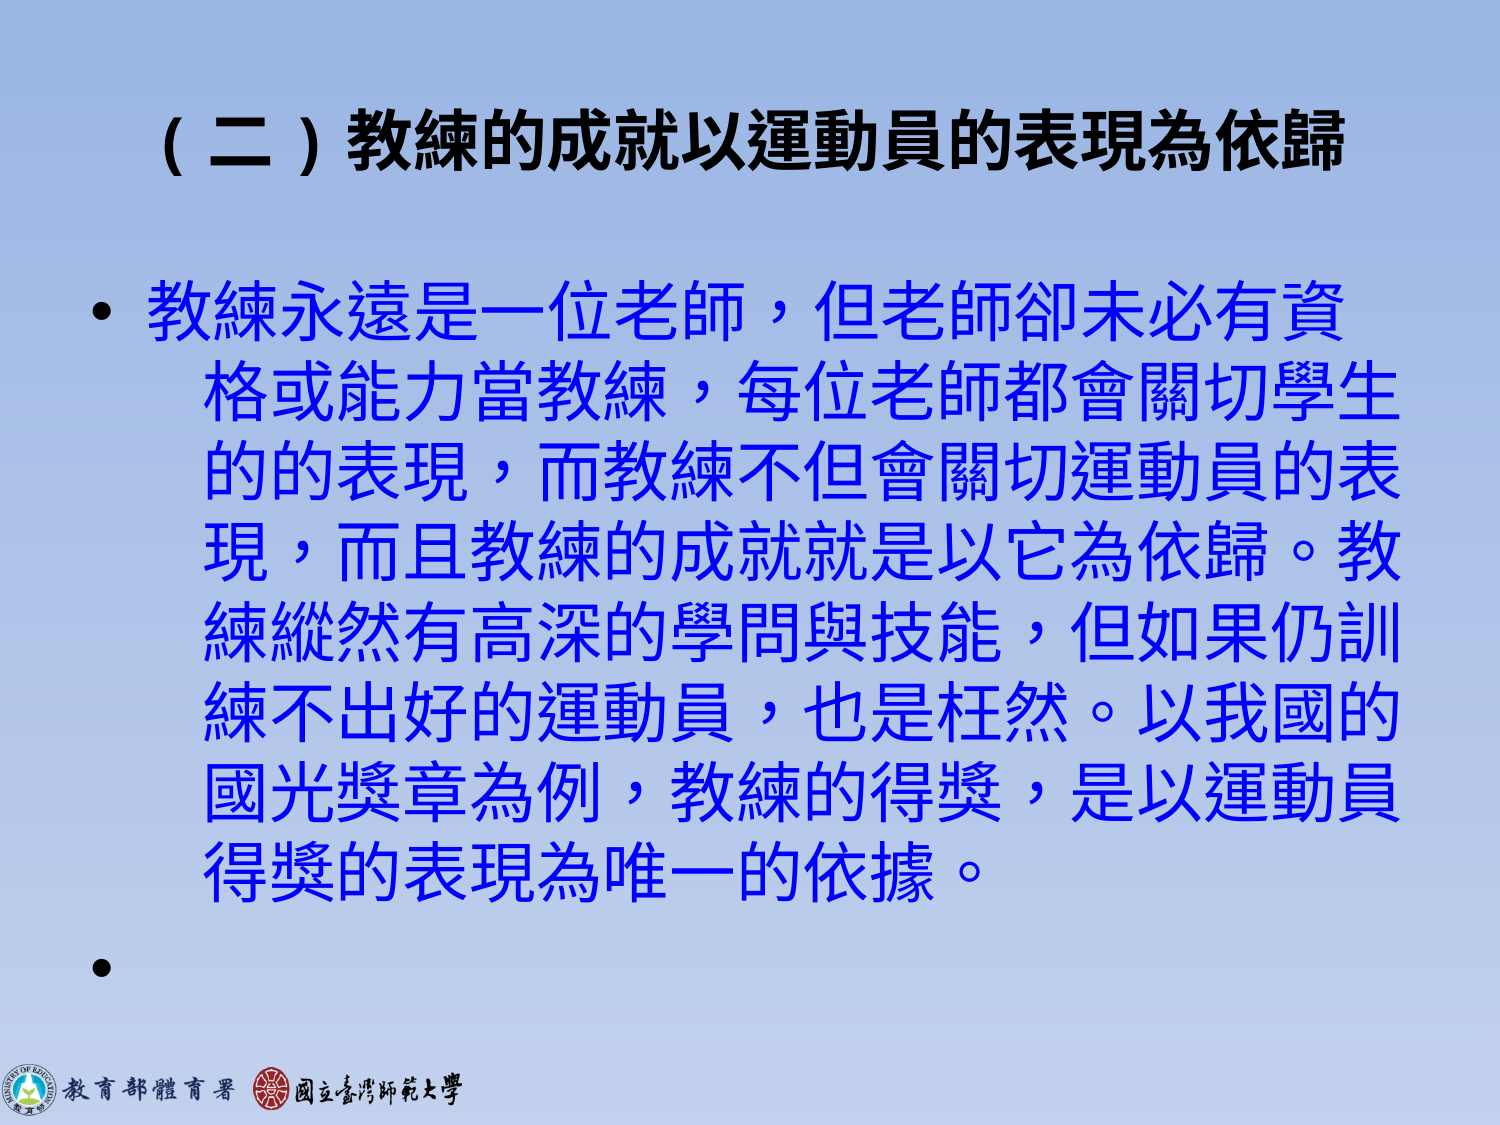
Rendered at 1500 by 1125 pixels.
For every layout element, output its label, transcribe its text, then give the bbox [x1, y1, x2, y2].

title (二)教練的成就以運動員的表現為依歸 [75, 45, 1426, 233]
list 教練永遠是一位老師，但老師卻未必有資格或能力當教練，每位老師都會關切學生的的表現，而教練不但會關切運動員的表現，而且教練的成就就是以它為依歸。教練縱然有高深的學問與技能，但如果仍訓練不出好的運動員，也是枉然。以我國的國光獎章為例，教練的得獎，是以運動員得獎的表現為唯一的依據。 [75, 262, 1426, 1005]
